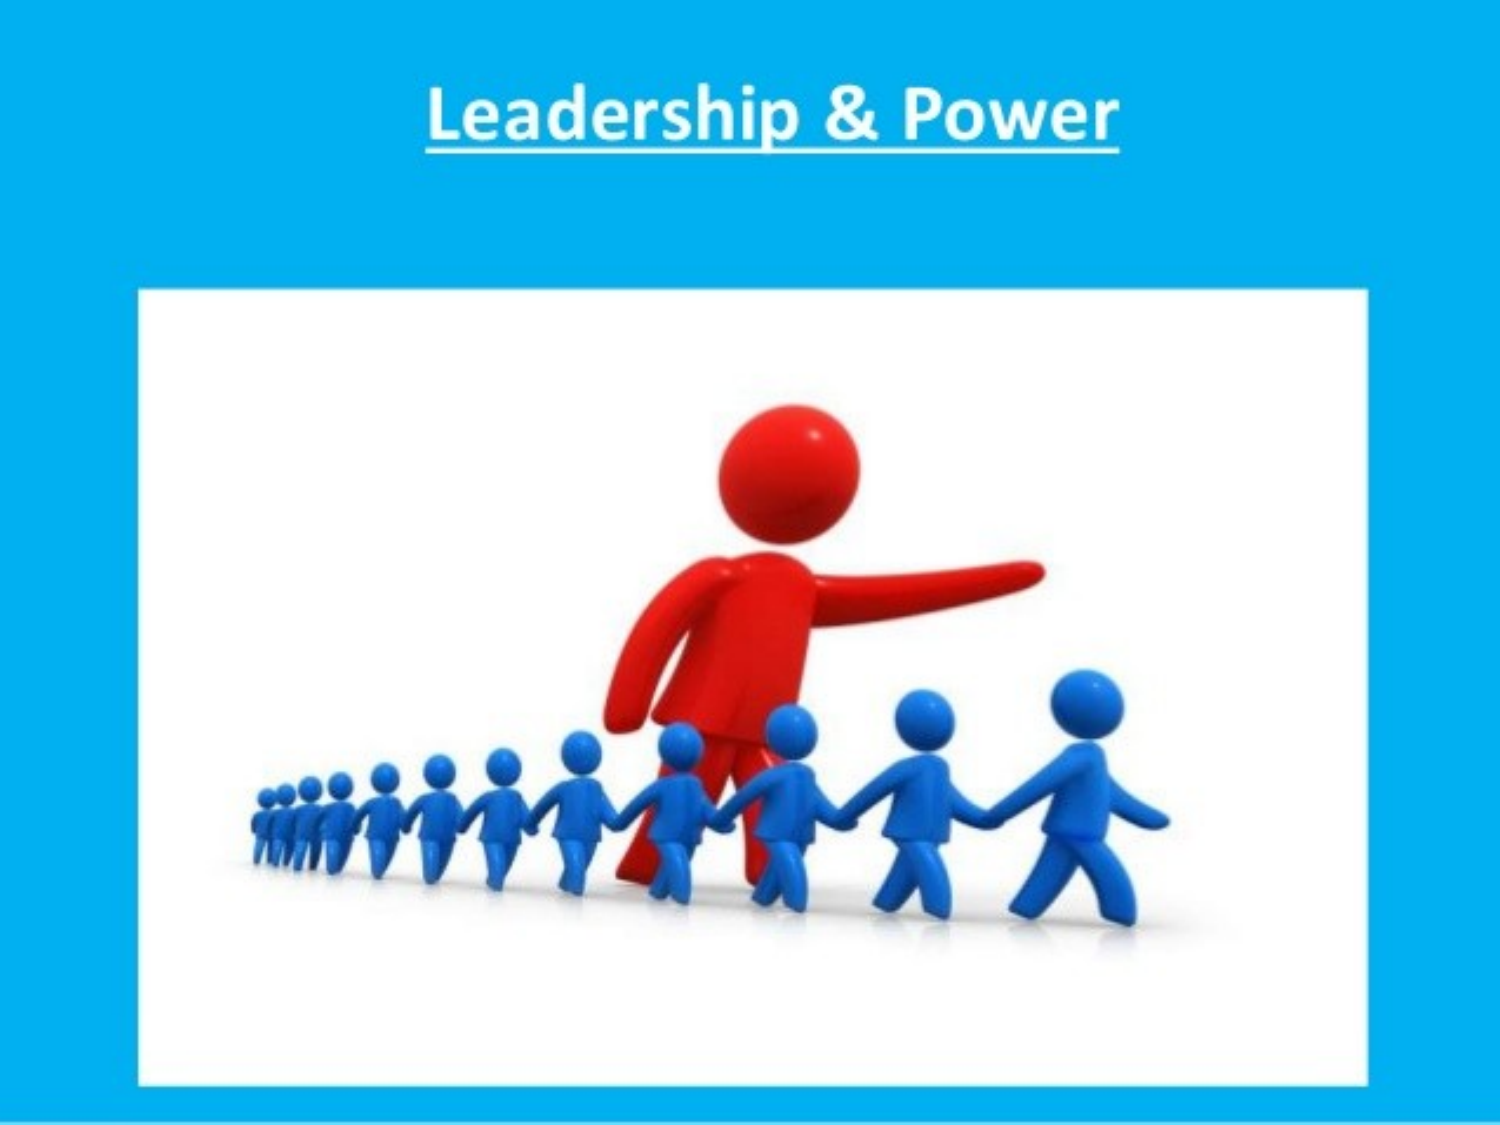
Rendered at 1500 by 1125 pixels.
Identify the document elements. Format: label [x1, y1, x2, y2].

picture [423, 81, 1122, 156]
picture [133, 286, 1371, 1089]
picture [0, 1121, 1500, 1125]
